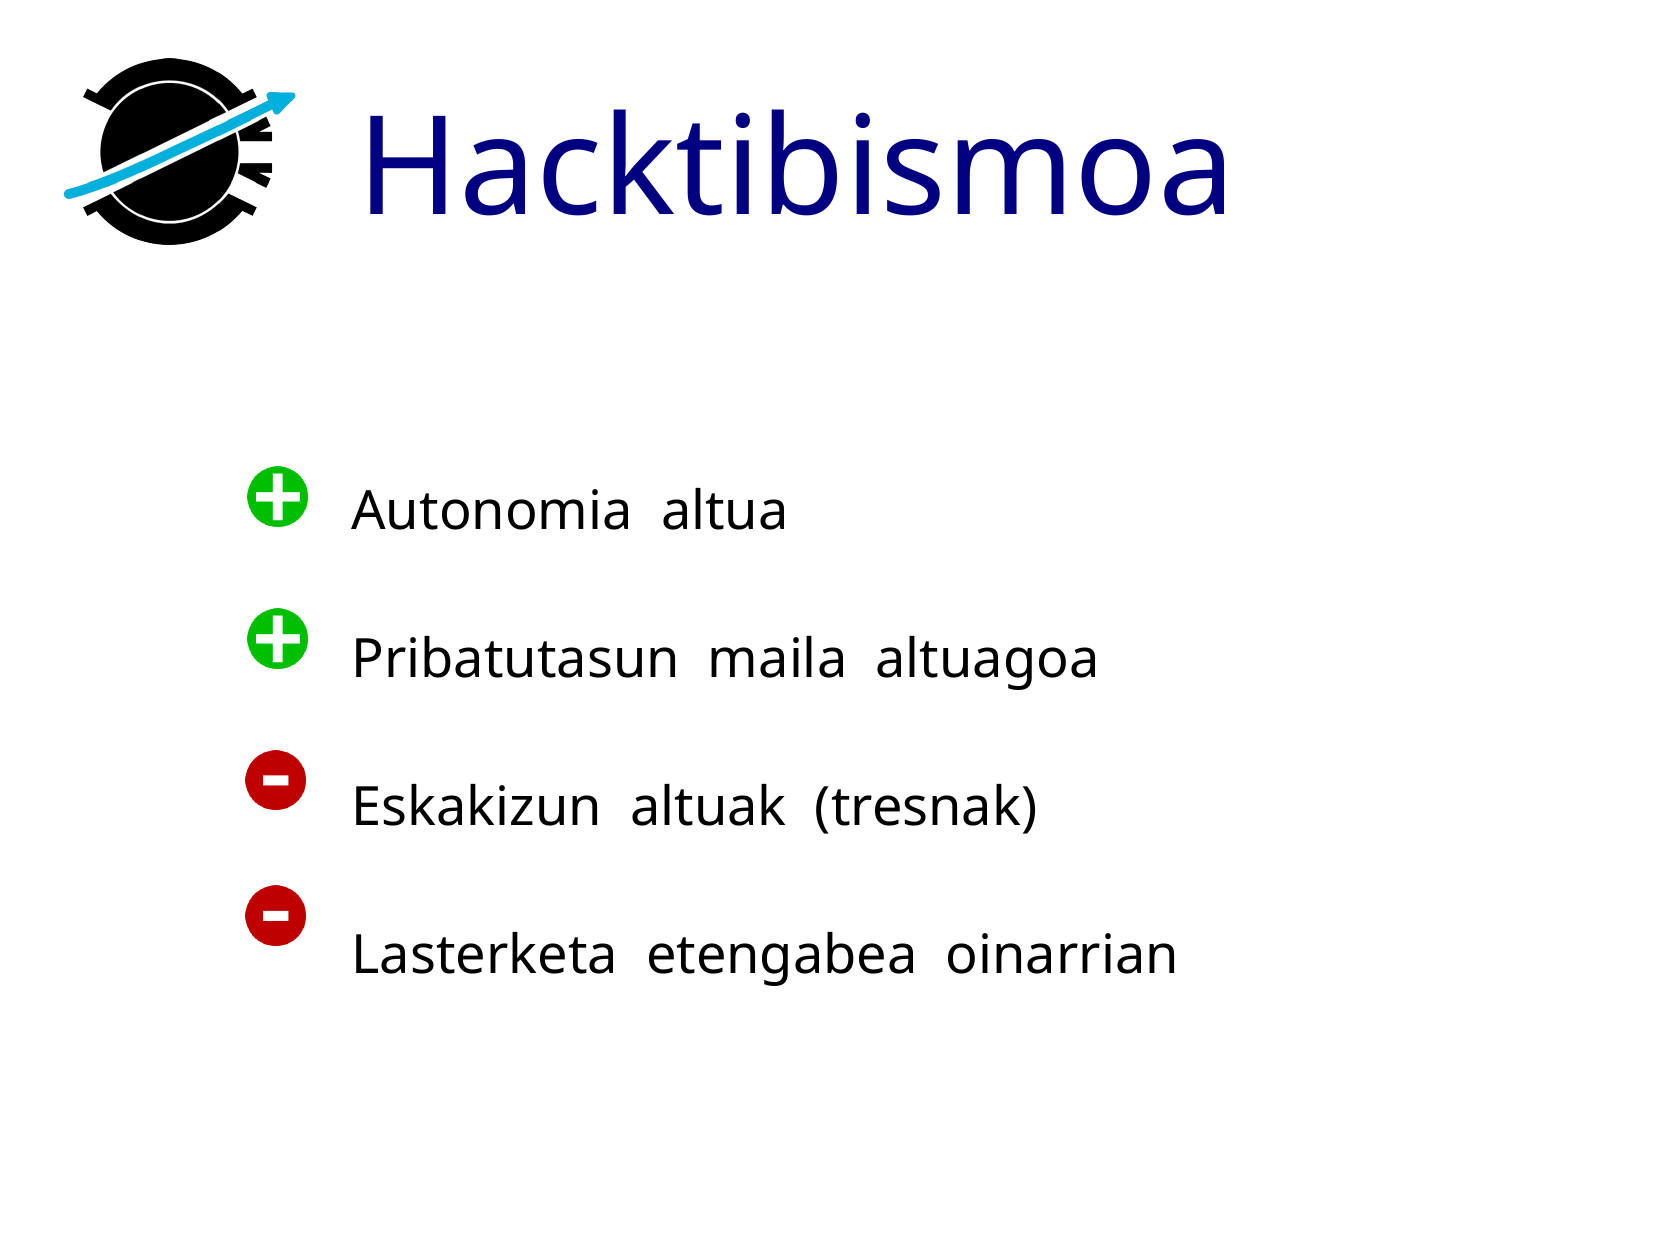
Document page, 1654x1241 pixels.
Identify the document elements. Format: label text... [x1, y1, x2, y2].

text_box Autonomia altua Pribatutasun maila altuagoa Eskakizun altuak (tresnak) Lasterketa etengabea oinarrian [336, 464, 1654, 971]
picture [63, 58, 296, 192]
text_box Hacktibismoa [342, 59, 1376, 237]
picture [247, 466, 308, 527]
picture [245, 885, 306, 946]
picture [247, 608, 308, 669]
picture [63, 98, 296, 245]
picture [245, 750, 306, 810]
